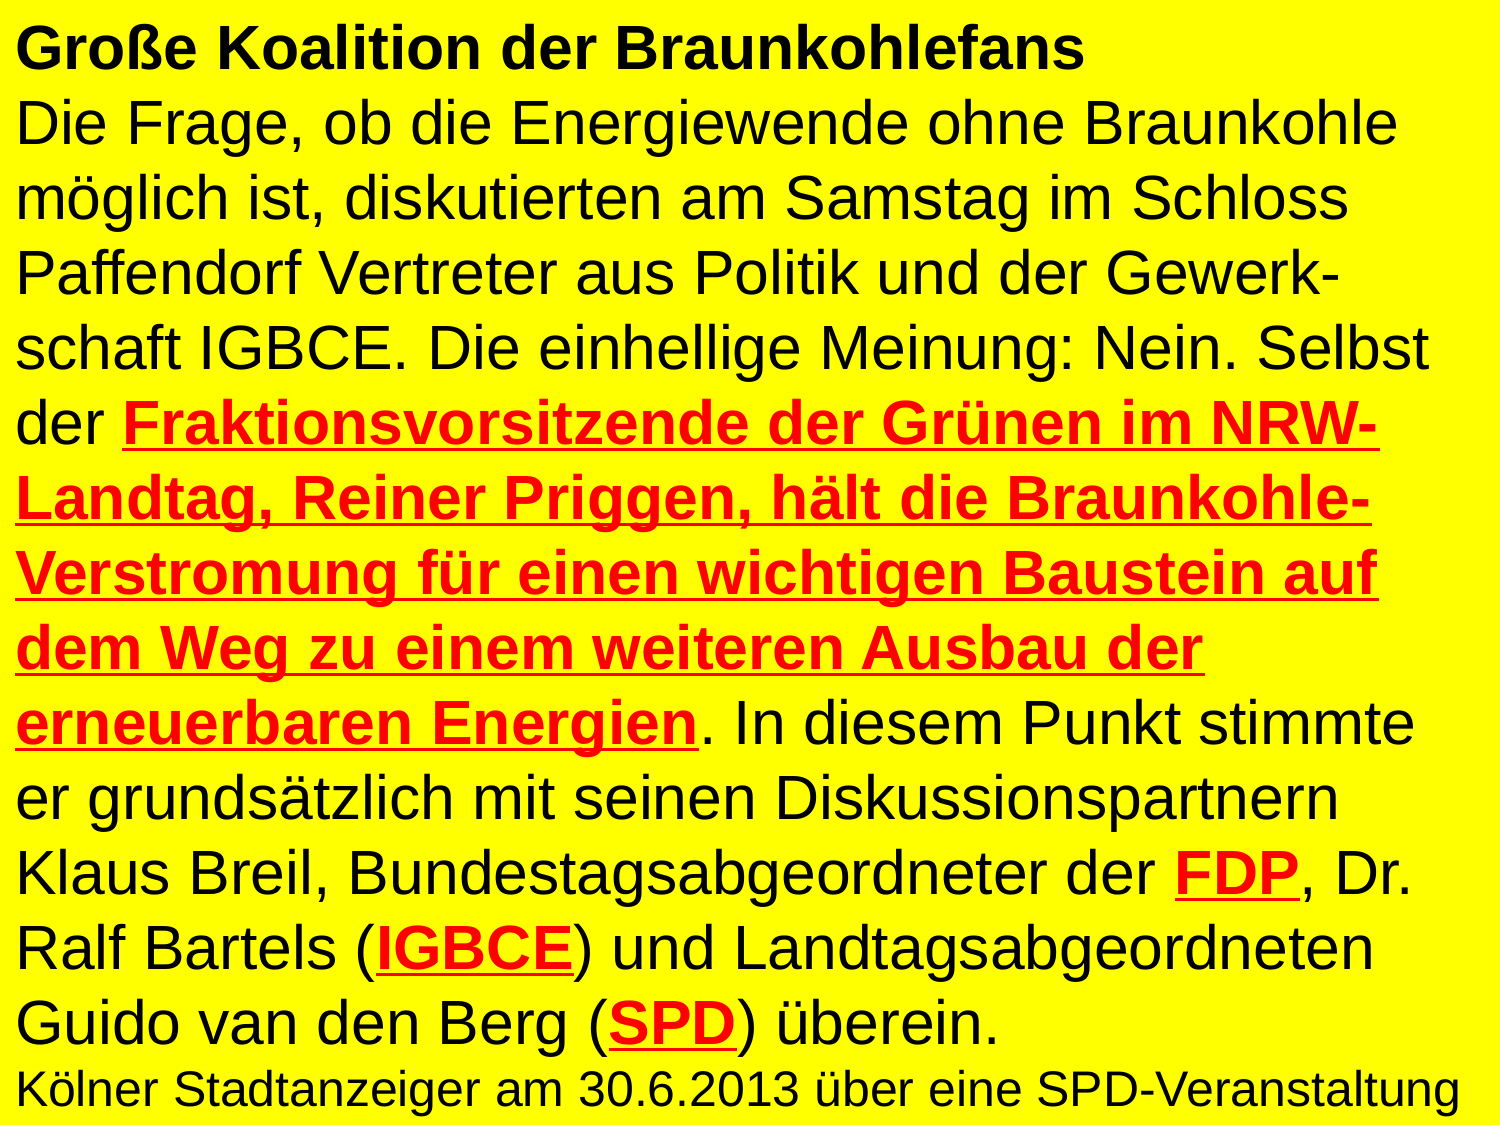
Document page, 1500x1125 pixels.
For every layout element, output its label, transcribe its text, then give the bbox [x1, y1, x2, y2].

text_box Große Koalition der Braunkohlefans Die Frage, ob die Energiewende ohne Braunkohle möglich ist, diskutierten am Samstag im Schloss Paffendorf Vertreter aus Politik und der Gewerk-schaft IGBCE. Die einhellige Meinung: Nein. Selbst der Fraktionsvorsitzende der Grünen im NRW-Landtag, Reiner Priggen, hält die Braunkohle-Verstromung für einen wichtigen Baustein auf dem Weg zu einem weiteren Ausbau der erneuerbaren Energien. In diesem Punkt stimmte er grundsätzlich mit seinen Diskussionspartnern Klaus Breil, Bundestagsabgeordneter der FDP, Dr. Ralf Bartels (IGBCE) und Landtagsabgeordneten Guido van den Berg (SPD) überein. Kölner Stadtanzeiger am 30.6.2013 über eine SPD-Veranstaltung [0, 0, 1500, 1125]
